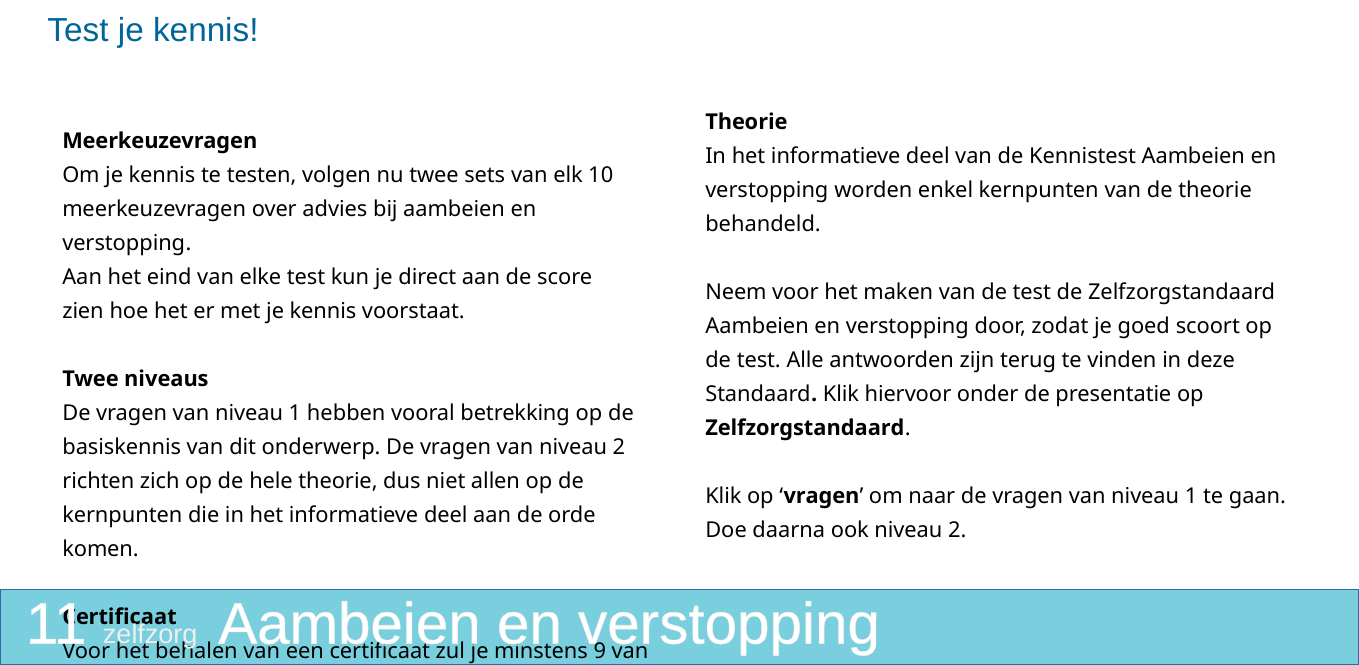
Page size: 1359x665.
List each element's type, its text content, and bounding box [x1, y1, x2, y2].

title 11 zelfzorg Aambeien en verstopping [26, 590, 993, 665]
text_box Meerkeuzevragen Om je kennis te testen, volgen nu twee sets van elk 10 meerkeuzevragen over advies bij aambeien en verstopping. Aan het eind van elke test kun je direct aan de score zien hoe het er met je kennis voorstaat. Twee niveaus De vragen van niveau 1 hebben vooral betrekking op de basiskennis van dit onderwerp. De vragen van niveau 2 richten zich op de hele theorie, dus niet allen op de kernpunten die in het informatieve deel aan de orde komen. Certificaat Voor het behalen van een certificaat zul je minstens 9 van de 10 antwoorden goed moeten hebben bij niveau 1 en minstens 6 van de 10 bij niveau 2. [47, 86, 673, 590]
text_box [673, 589, 1359, 665]
title Test je kennis! [47, 11, 1288, 86]
text_box Theorie In het informatieve deel van de Kennistest Aambeien en verstopping worden enkel kernpunten van de theorie behandeld. Neem voor het maken van de test de Zelfzorgstandaard Aambeien en verstopping door, zodat je goed scoort op de test. Alle antwoorden zijn terug te vinden in deze Standaard. Klik hiervoor onder de presentatie op Zelfzorgstandaard. Klik op ‘vragen’ om naar de vragen van niveau 1 te gaan. Doe daarna ook niveau 2. [690, 94, 1312, 575]
text_box [0, 589, 47, 665]
